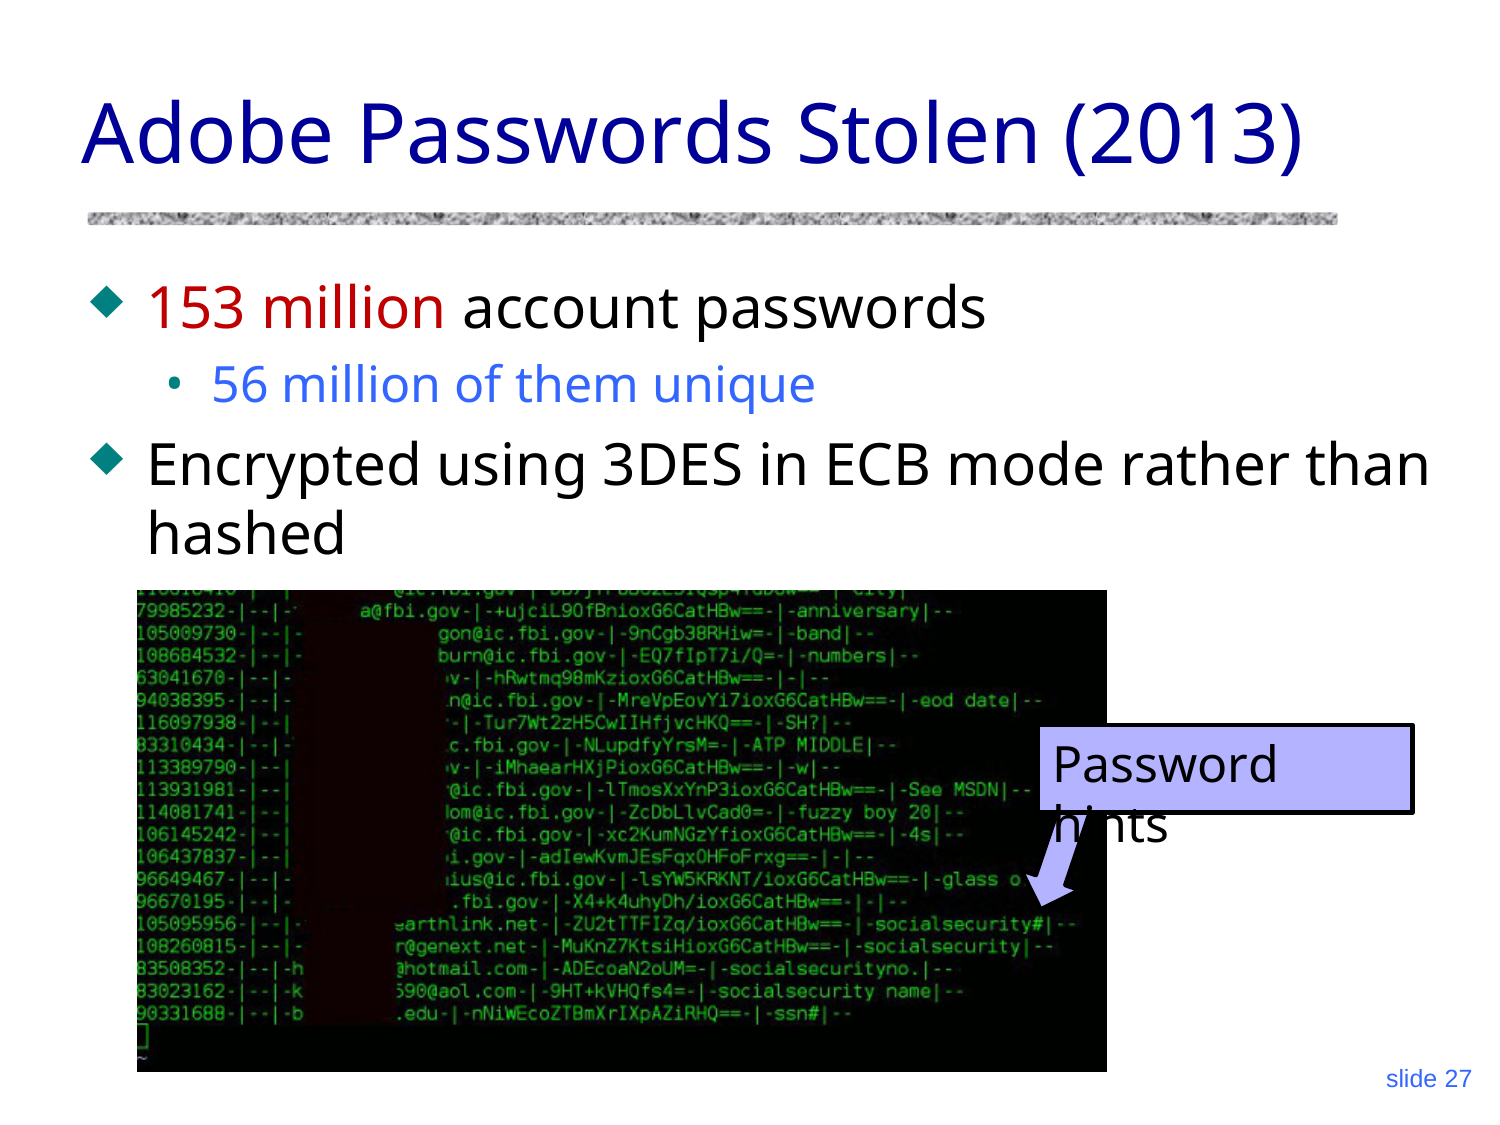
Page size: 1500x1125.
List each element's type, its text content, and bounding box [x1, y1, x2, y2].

list 153 million account passwords 56 million of them unique Encrypted using 3DES in ECB mode rather than hashed [74, 262, 1475, 625]
picture [137, 590, 1107, 1072]
title Adobe Passwords Stolen (2013) [66, 37, 1342, 188]
text_box [1020, 813, 1090, 910]
text_box Password hints [1037, 724, 1413, 813]
picture [87, 212, 1338, 226]
text_box slide <number> [1174, 1025, 1488, 1101]
